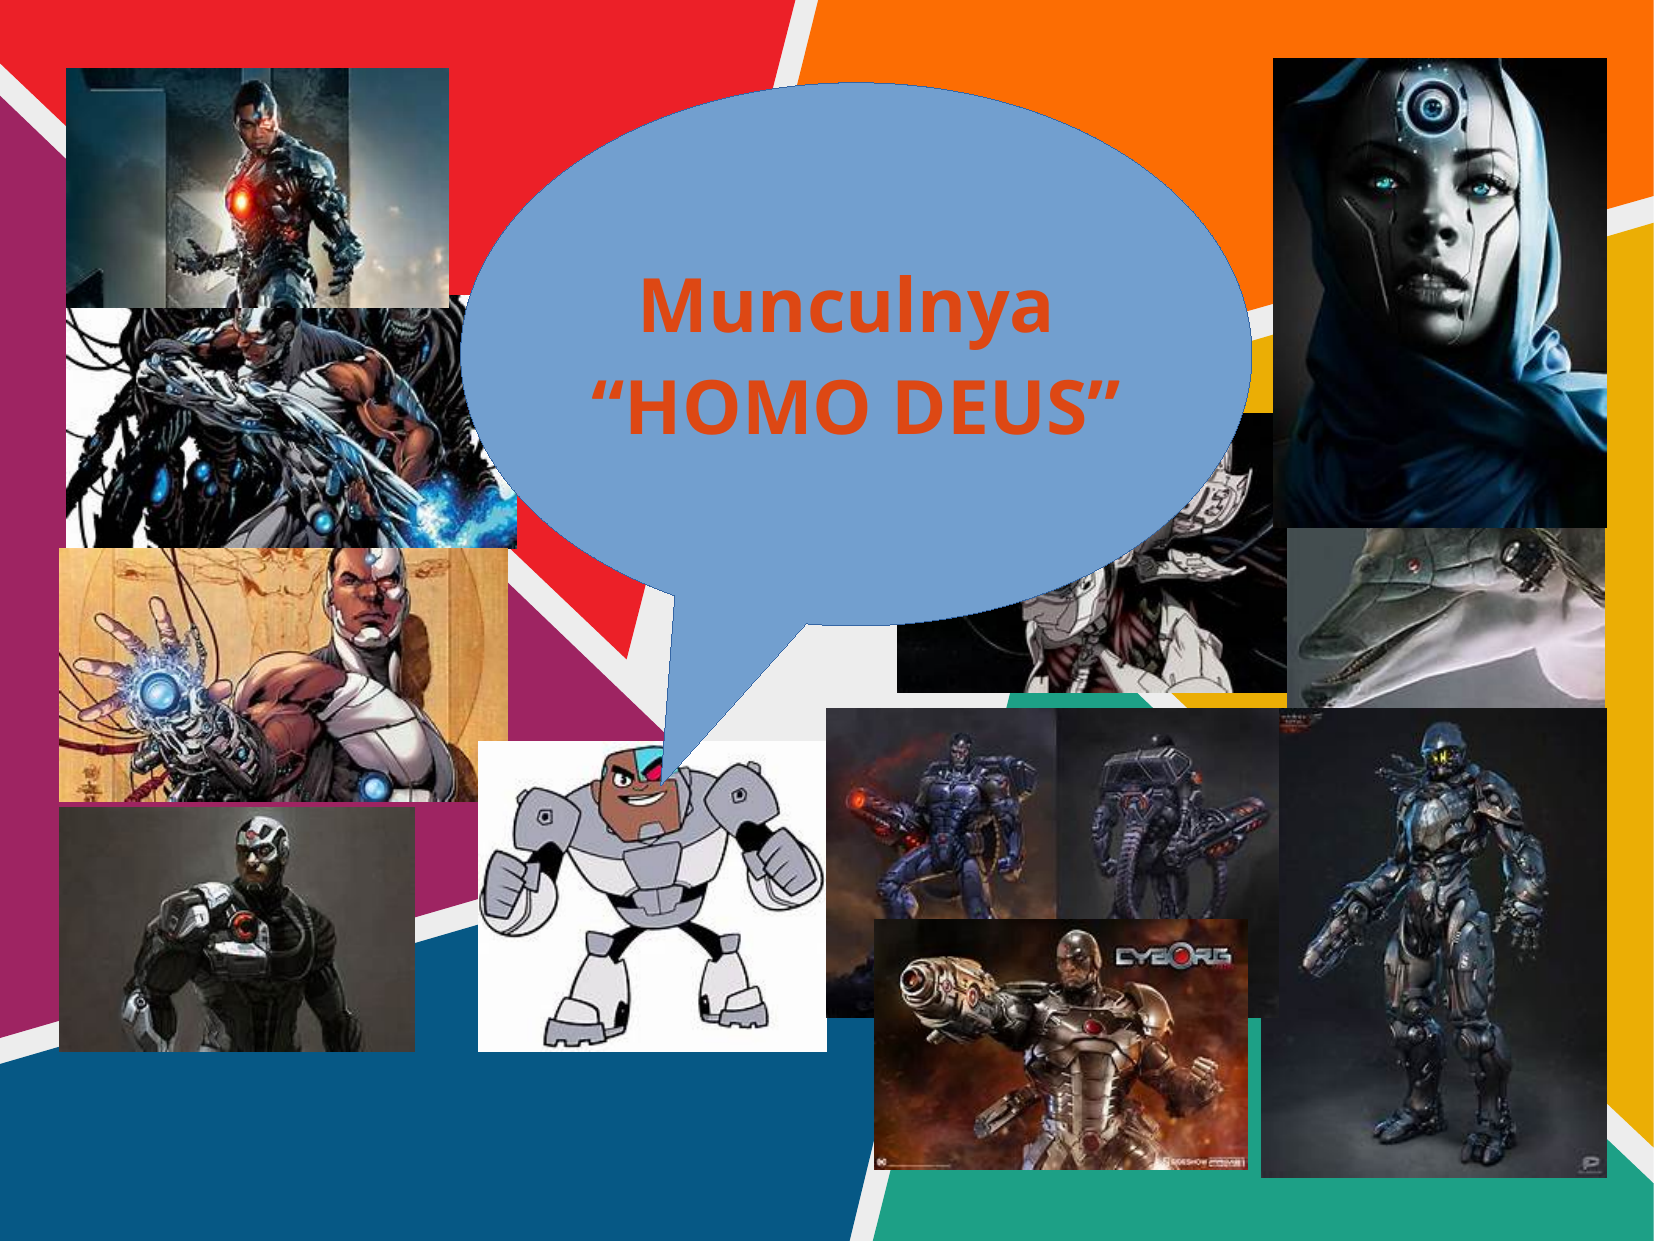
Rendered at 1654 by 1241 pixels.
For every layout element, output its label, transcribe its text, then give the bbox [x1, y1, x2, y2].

picture [66, 171, 72, 198]
text_box Munculnya “HOMO DEUS” [460, 82, 1252, 786]
picture [59, 58, 1607, 1178]
picture [59, 807, 415, 1052]
